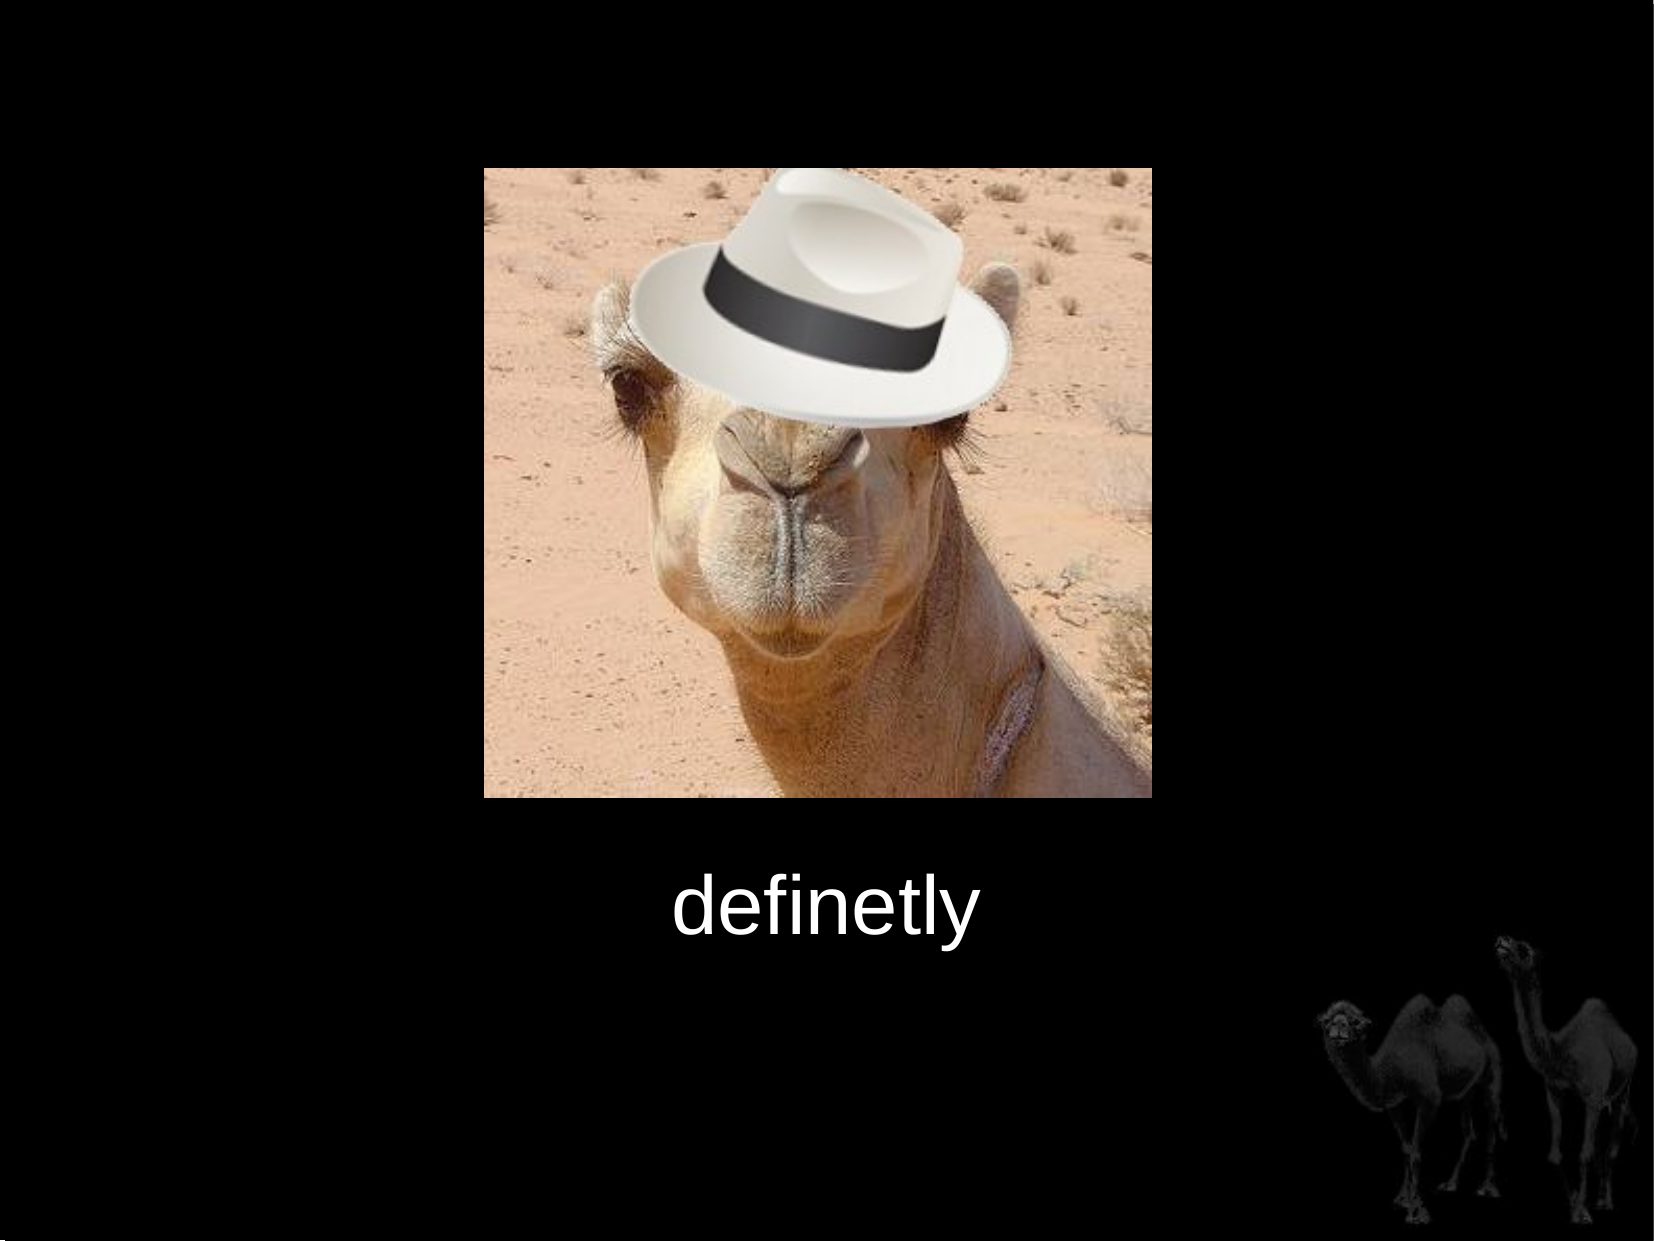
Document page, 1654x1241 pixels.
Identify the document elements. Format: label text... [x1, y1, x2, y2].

subtitle definetly [82, 59, 1571, 1102]
picture [5, 4, 1654, 1241]
